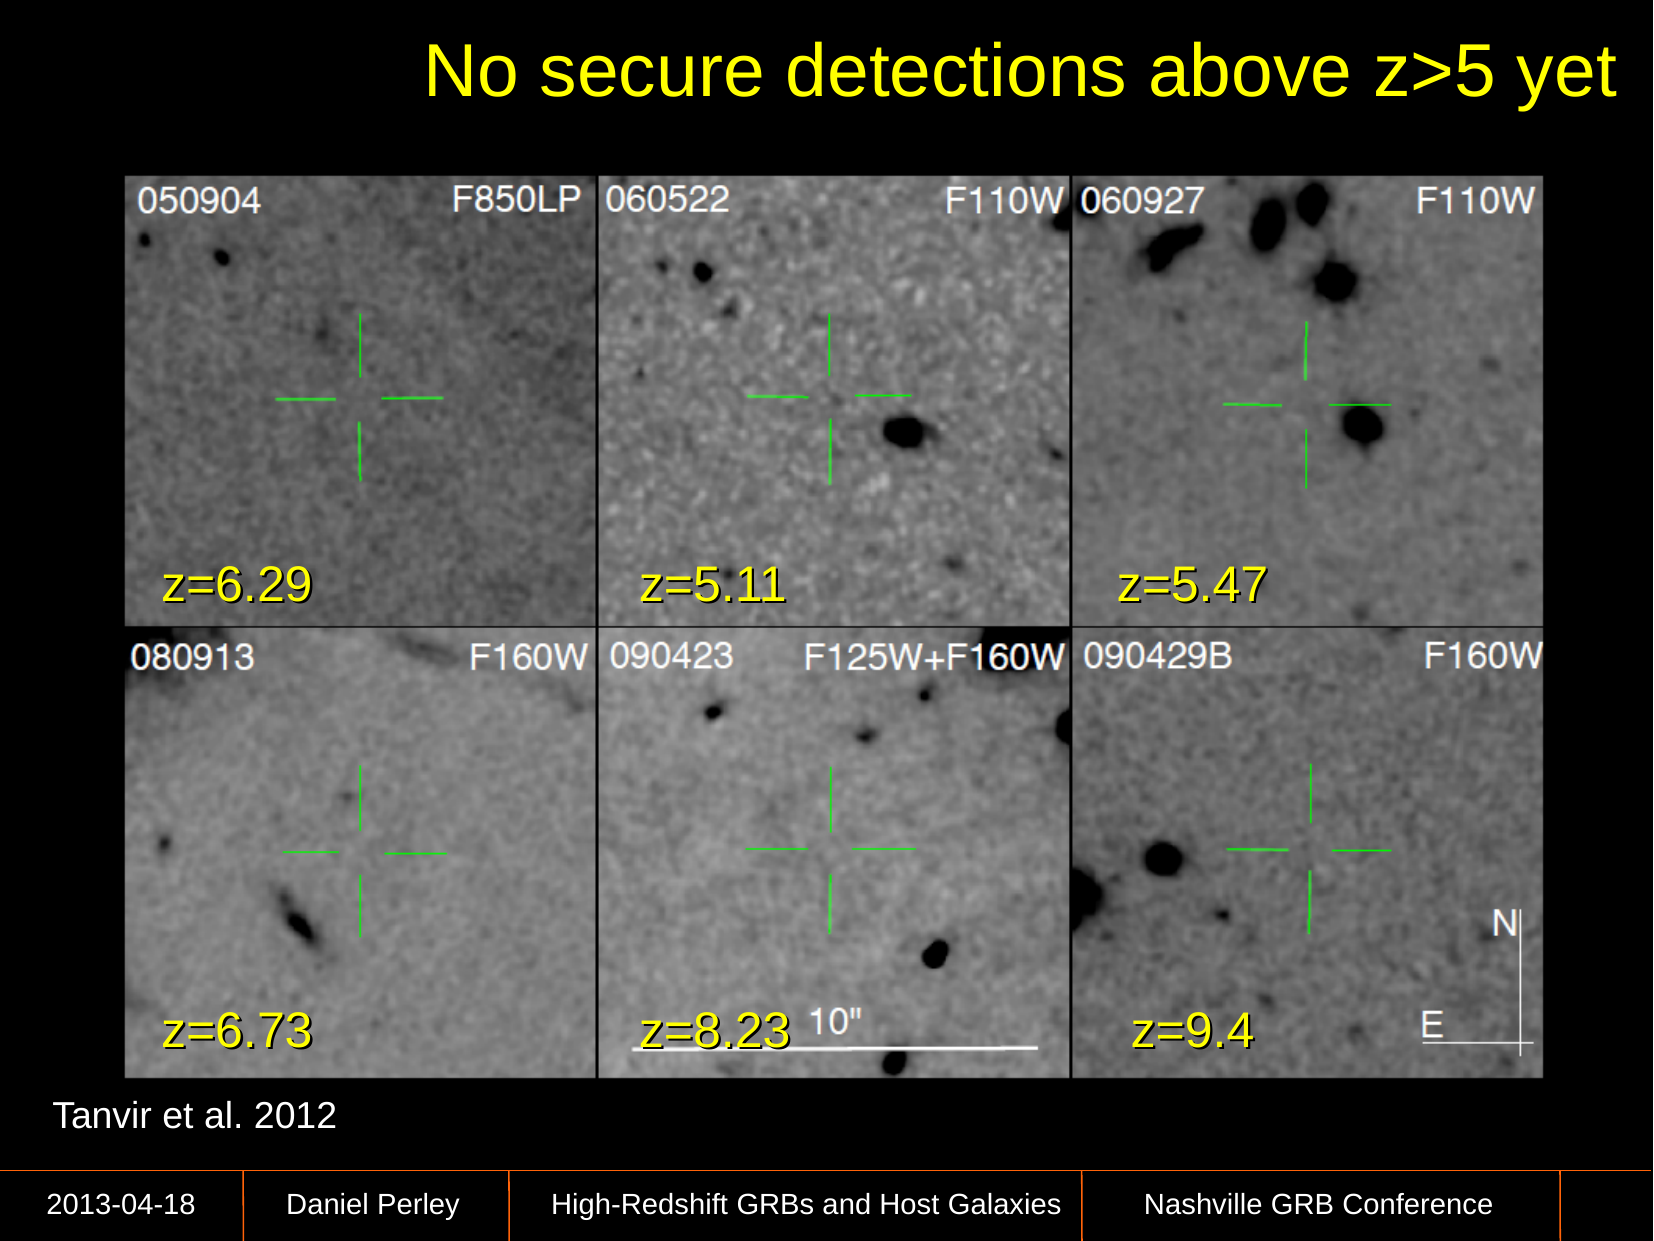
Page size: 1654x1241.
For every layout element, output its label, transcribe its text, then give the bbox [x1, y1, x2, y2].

text_box Tanvir et al. 2012 [37, 1087, 451, 1145]
picture [122, 173, 1548, 1083]
title No secure detections above z>5 yet [262, 27, 1618, 114]
text_box z=6.29 z=5.11 z=5.47 z=6.73 z=8.23 z=9.4 [132, 548, 1408, 1066]
